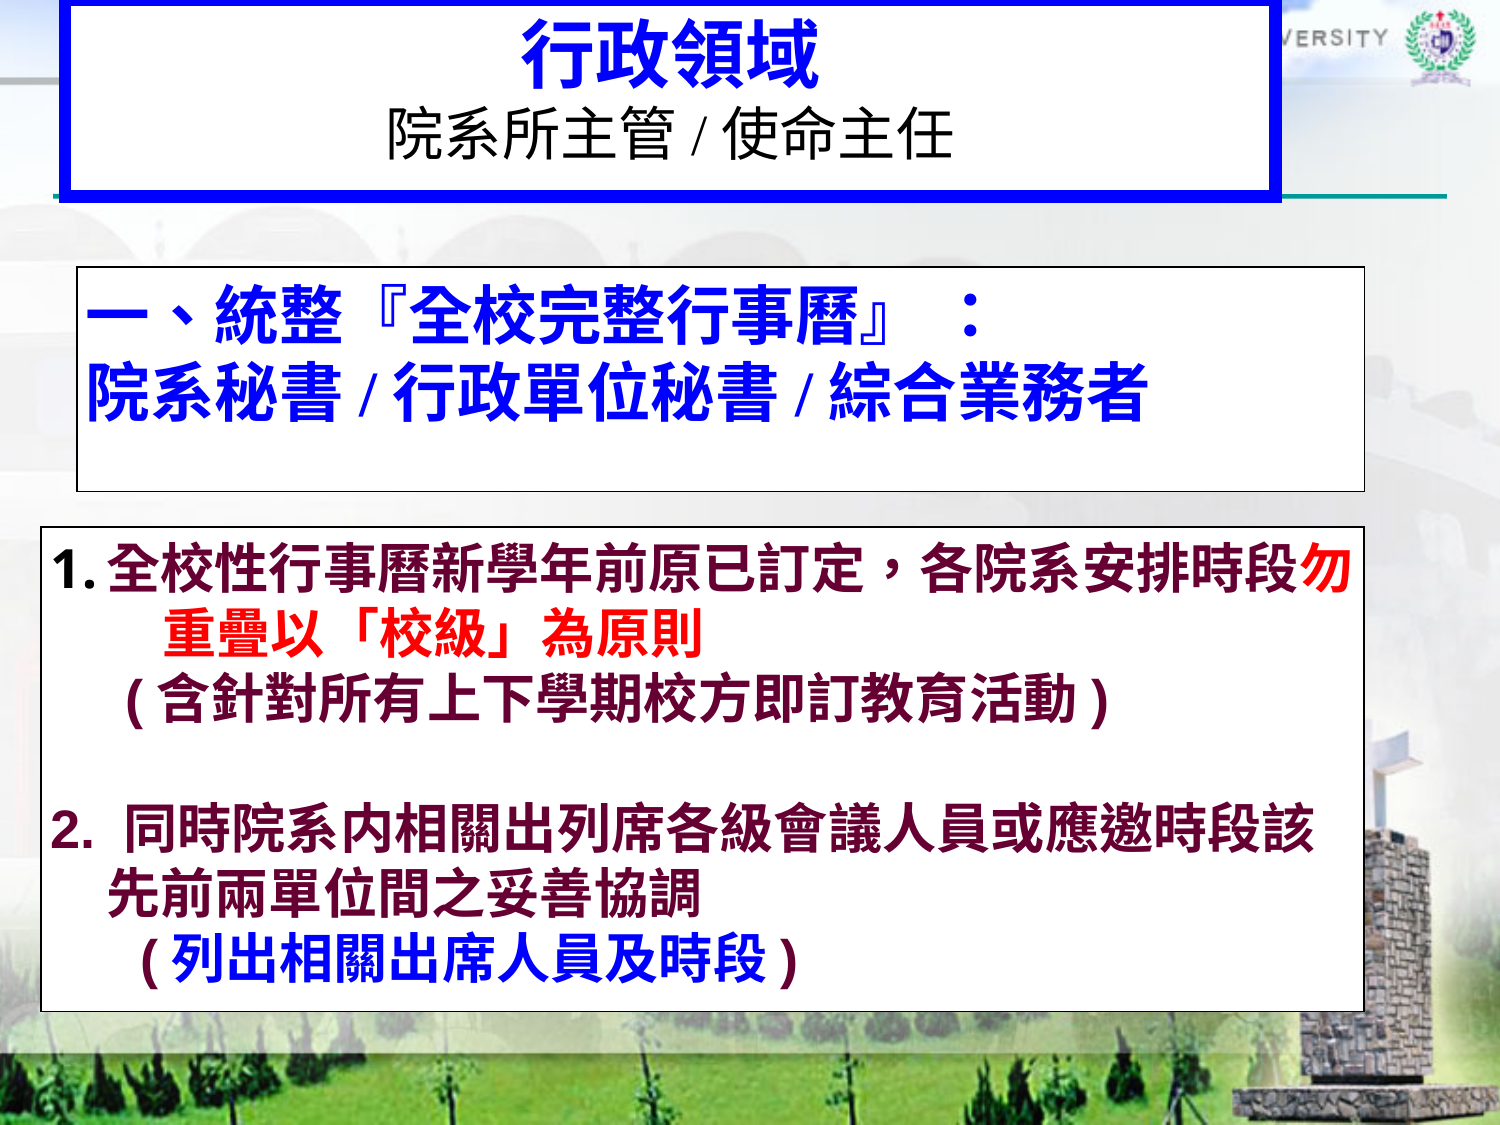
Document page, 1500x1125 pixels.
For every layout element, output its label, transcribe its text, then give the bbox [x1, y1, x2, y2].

text_box 全校性行事曆新學年前原已訂定，各院系安排時段勿重疊以「校級」為原則 (含針對所有上下學期校方即訂教育活動) 2. 同時院系内相關出列席各級會議人員或應邀時段該先前兩單位間之妥善協調 (列出相關出席人員及時段) [41, 527, 1365, 1012]
text_box 行政領域 院系所主管/使命主任 [64, 0, 1276, 197]
text_box 一、統整『全校完整行事曆』 ： 院系秘書/行政單位秘書/綜合業務者 [76, 267, 1365, 492]
